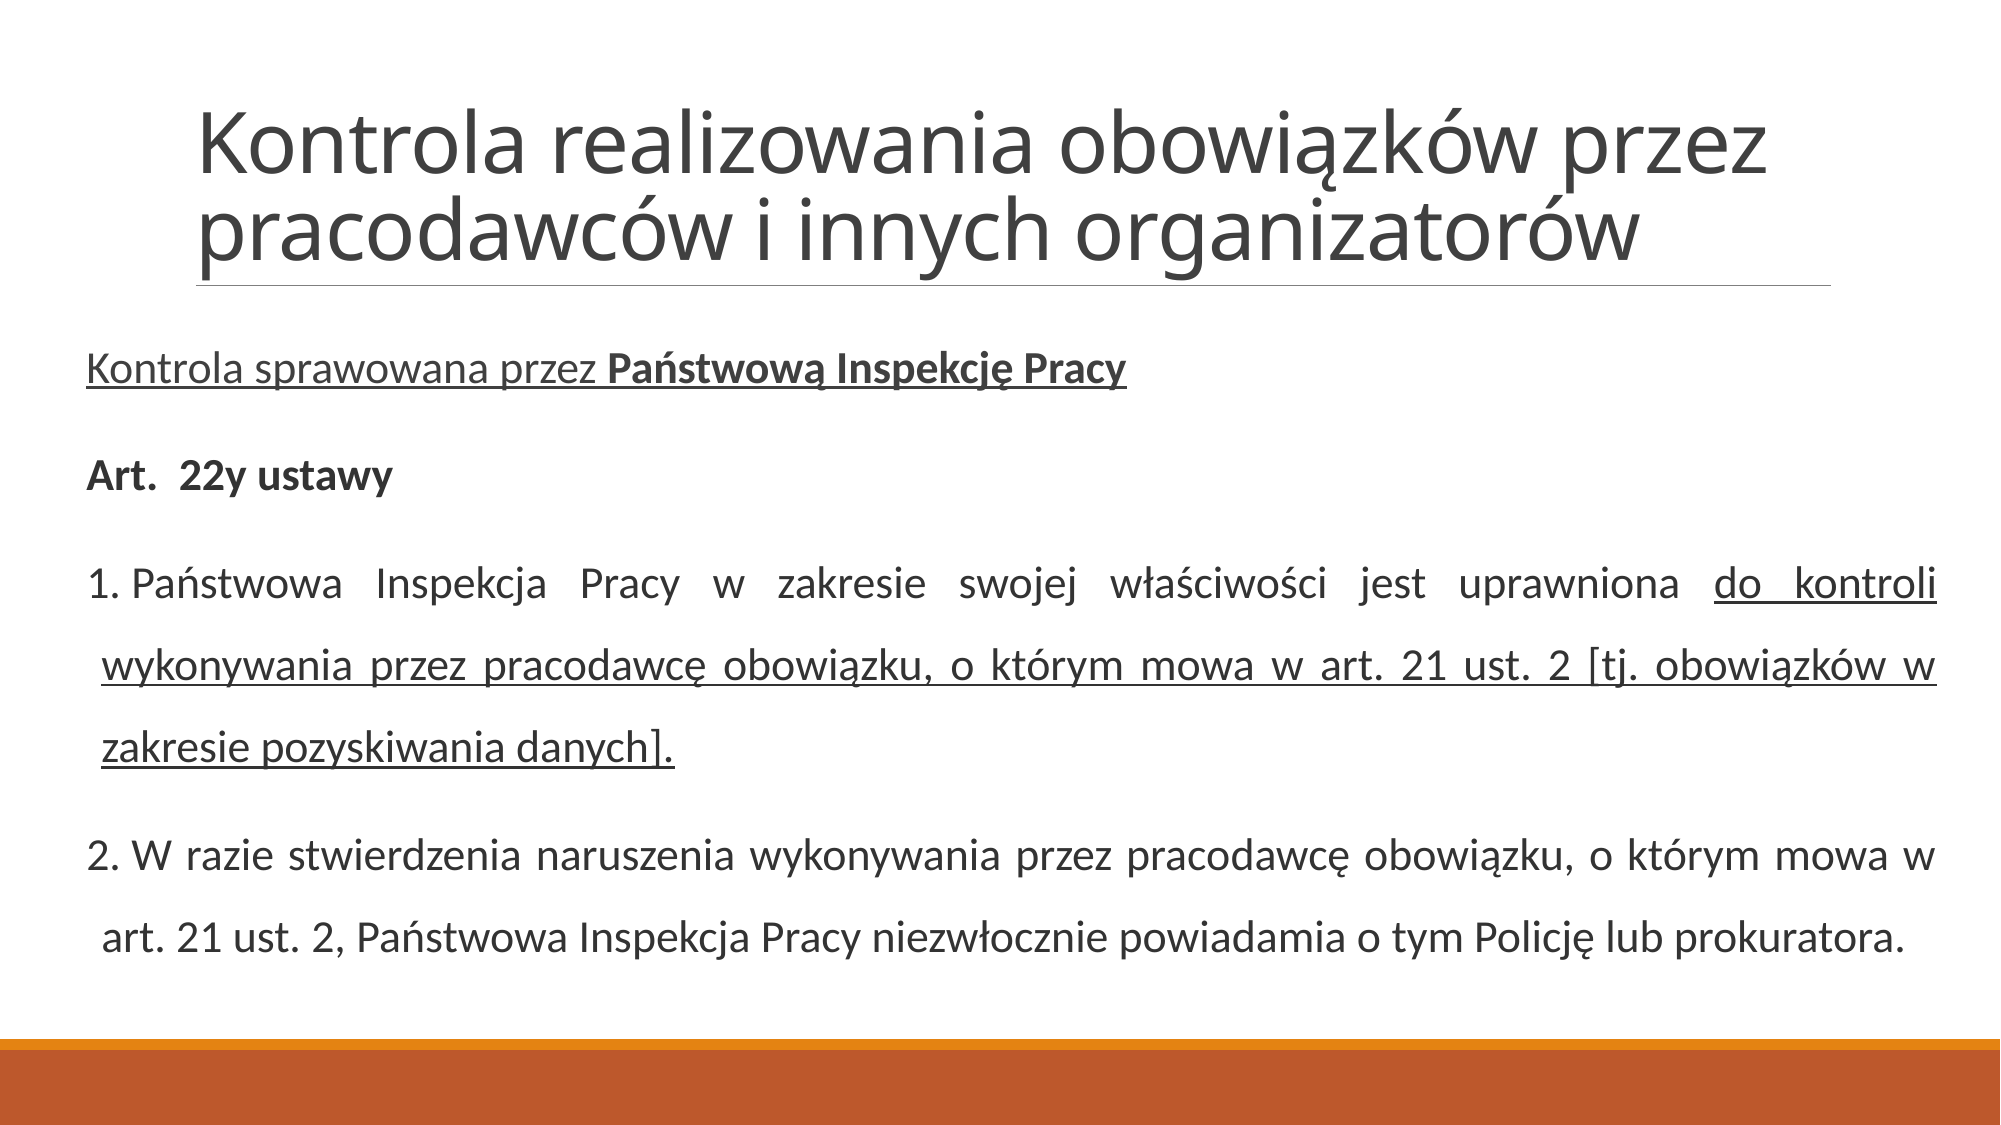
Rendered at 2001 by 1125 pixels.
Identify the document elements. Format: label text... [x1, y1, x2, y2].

title Kontrola realizowania obowiązków przez pracodawców i innych organizatorów [180, 47, 1831, 286]
list Kontrola sprawowana przez Państwową Inspekcję Pracy Art. 22y ustawy 1. Państwowa Inspekcja Pracy w zakresie swojej właściwości jest uprawniona do kontroli wykonywania przez pracodawcę obowiązku, o którym mowa w art. 21 ust. 2 [tj. obowiązków w zakresie pozyskiwania danych]. 2. W razie stwierdzenia naruszenia wykonywania przez pracodawcę obowiązku, o którym mowa w art. 21 ust. 2, Państwowa Inspekcja Pracy niezwłocznie powiadamia o tym Policję lub prokuratora. [71, 302, 1961, 1054]
